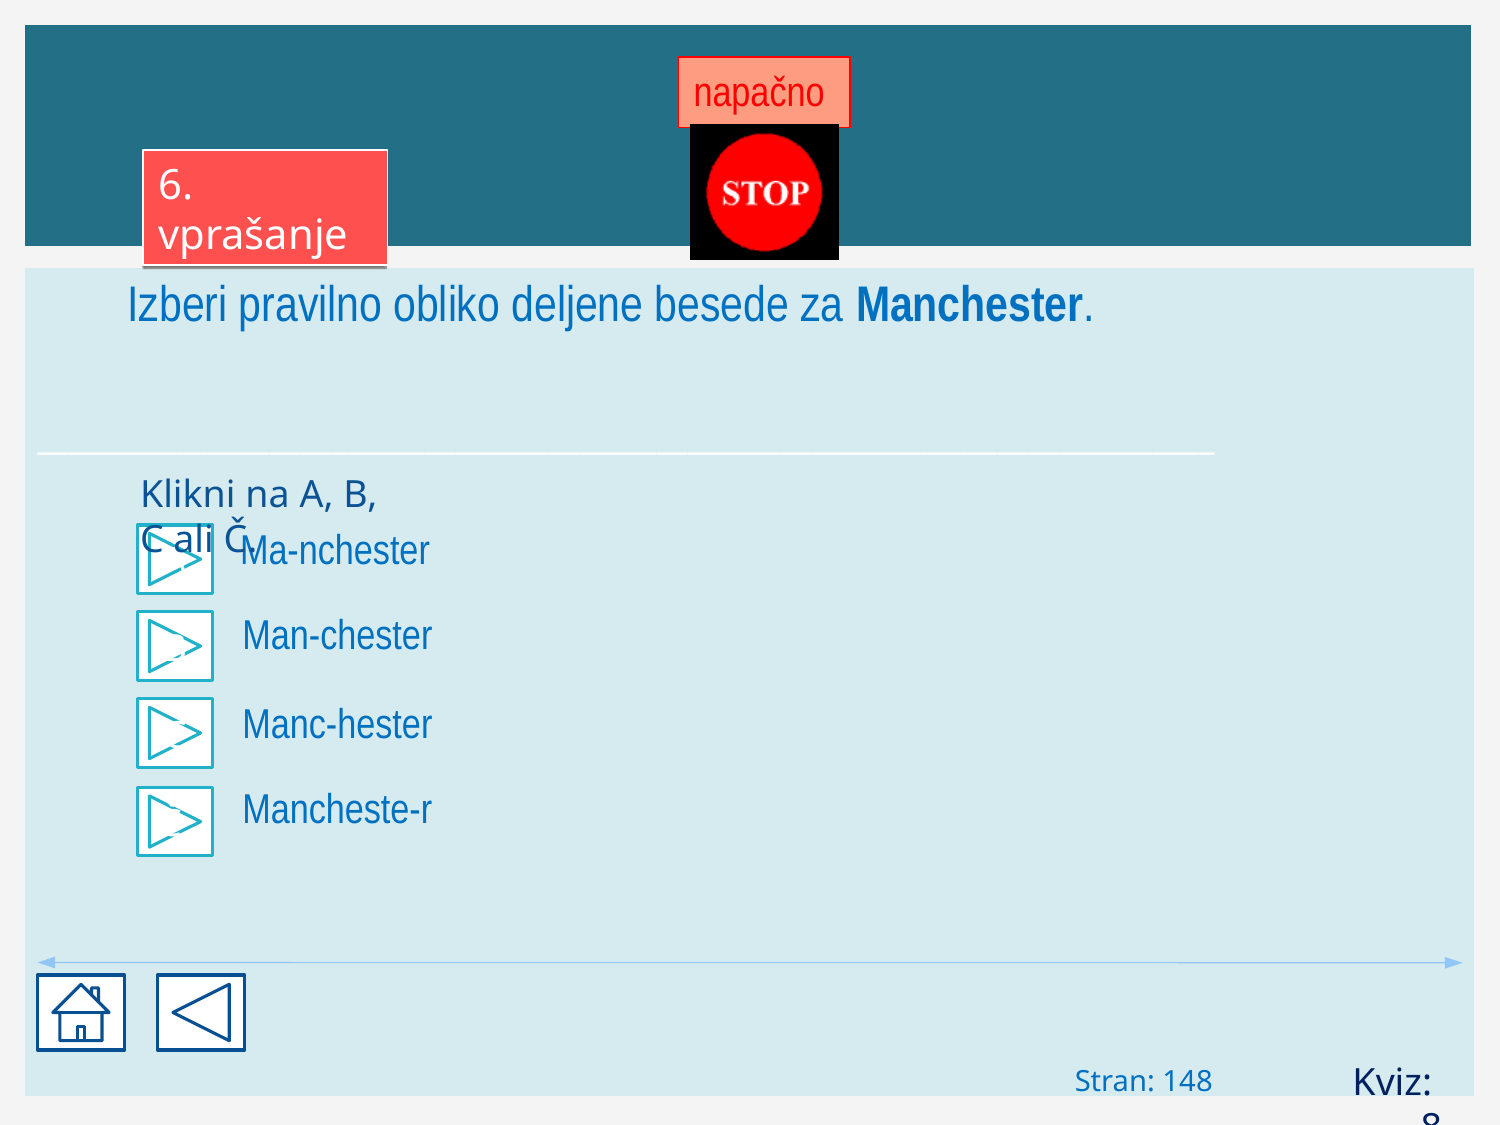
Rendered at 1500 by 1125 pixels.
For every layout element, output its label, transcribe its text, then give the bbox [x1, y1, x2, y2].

text_box [1426, 1116, 1435, 1124]
text_box Kviz: 8 [1337, 1050, 1475, 1111]
text_box Č. [137, 787, 213, 856]
text_box ____________________________________________________________________________ [22, 404, 1488, 466]
text_box A [137, 524, 213, 594]
text_box Man-chester [227, 600, 1353, 666]
text_box Ma-nchester [225, 514, 1351, 581]
text_box Stran: 148 [975, 1055, 1313, 1106]
text_box C [137, 698, 213, 768]
text_box 6. vprašanje [143, 149, 388, 216]
text_box B [137, 611, 213, 681]
text_box Mancheste-r [227, 774, 1353, 840]
text_box napačno [678, 57, 850, 128]
text_box Klikni na A, B, C ali Č. [125, 466, 413, 524]
text_box [0, 0, 1500, 1125]
text_box Izberi pravilno obliko deljene besede za Manchester. [113, 264, 1388, 339]
text_box Manc-hester [227, 689, 1353, 755]
picture [690, 125, 839, 260]
